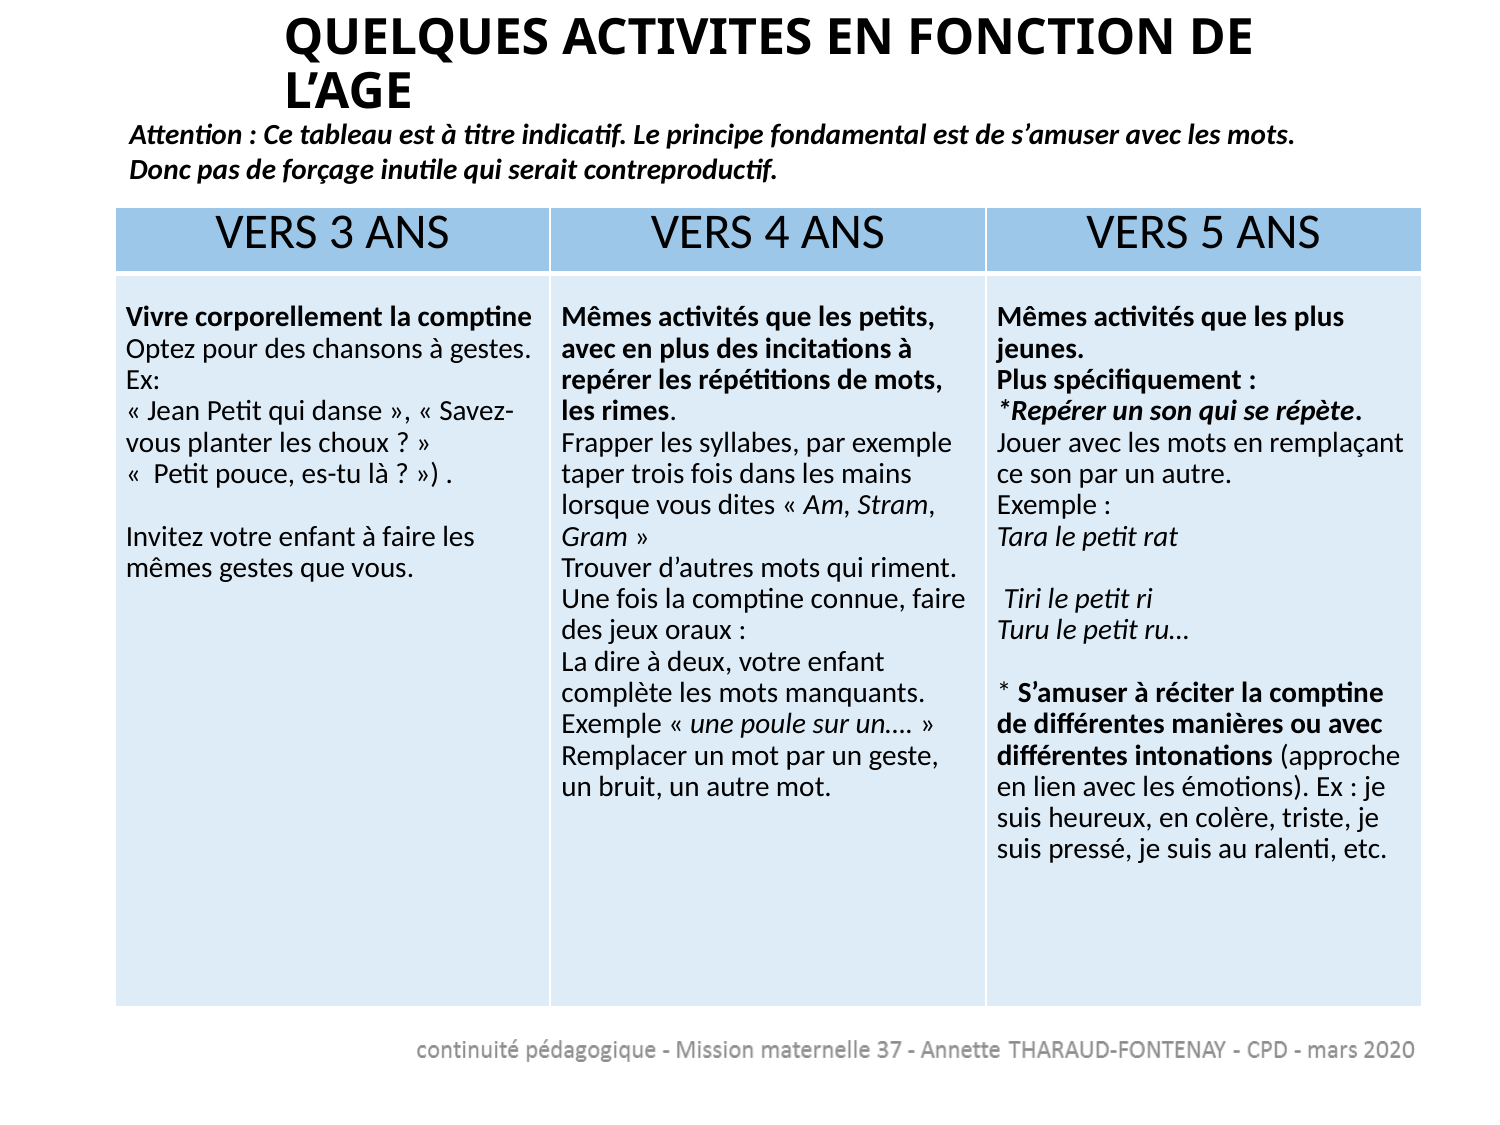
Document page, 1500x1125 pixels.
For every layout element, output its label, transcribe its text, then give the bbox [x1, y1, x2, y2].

picture [303, 1019, 1500, 1080]
table_cell Mêmes activités que les petits, avec en plus des incitations à repérer les répétitions de mots, les rimes. Frapper les syllabes, par exemple taper trois fois dans les mains lorsque vous dites « Am, Stram, Gram » Trouver d’autres mots qui riment. Une fois la comptine connue, faire des jeux oraux : La dire à deux, votre enfant complète les mots manquants. Exemple « une poule sur un…. » Remplacer un mot par un geste, un bruit, un autre mot. [551, 276, 985, 1006]
table_cell Mêmes activités que les plus jeunes. Plus spécifiquement : *Repérer un son qui se répète. Jouer avec les mots en remplaçant ce son par un autre. Exemple : Tara le petit rat Tiri le petit ri Turu le petit ru… * S’amuser à réciter la comptine de différentes manières ou avec différentes intonations (approche en lien avec les émotions). Ex : je suis heureux, en colère, triste, je suis pressé, je suis au ralenti, etc. [987, 276, 1421, 1006]
text_box Attention : Ce tableau est à titre indicatif. Le principe fondamental est de s’amuser avec les mots. Donc pas de forçage inutile qui serait contreproductif. [114, 108, 1469, 193]
table_header VERS 3 ANS [116, 208, 549, 271]
table_header VERS 5 ANS [987, 208, 1421, 271]
table_cell Vivre corporellement la comptine Optez pour des chansons à gestes. Ex: « Jean Petit qui danse », « Savez-vous planter les choux ? » « Petit pouce, es-tu là ? ») . Invitez votre enfant à faire les mêmes gestes que vous. [116, 276, 549, 1006]
title QUELQUES ACTIVITES EN FONCTION DE L’AGE [268, 22, 1300, 108]
table_header VERS 4 ANS [551, 208, 985, 271]
